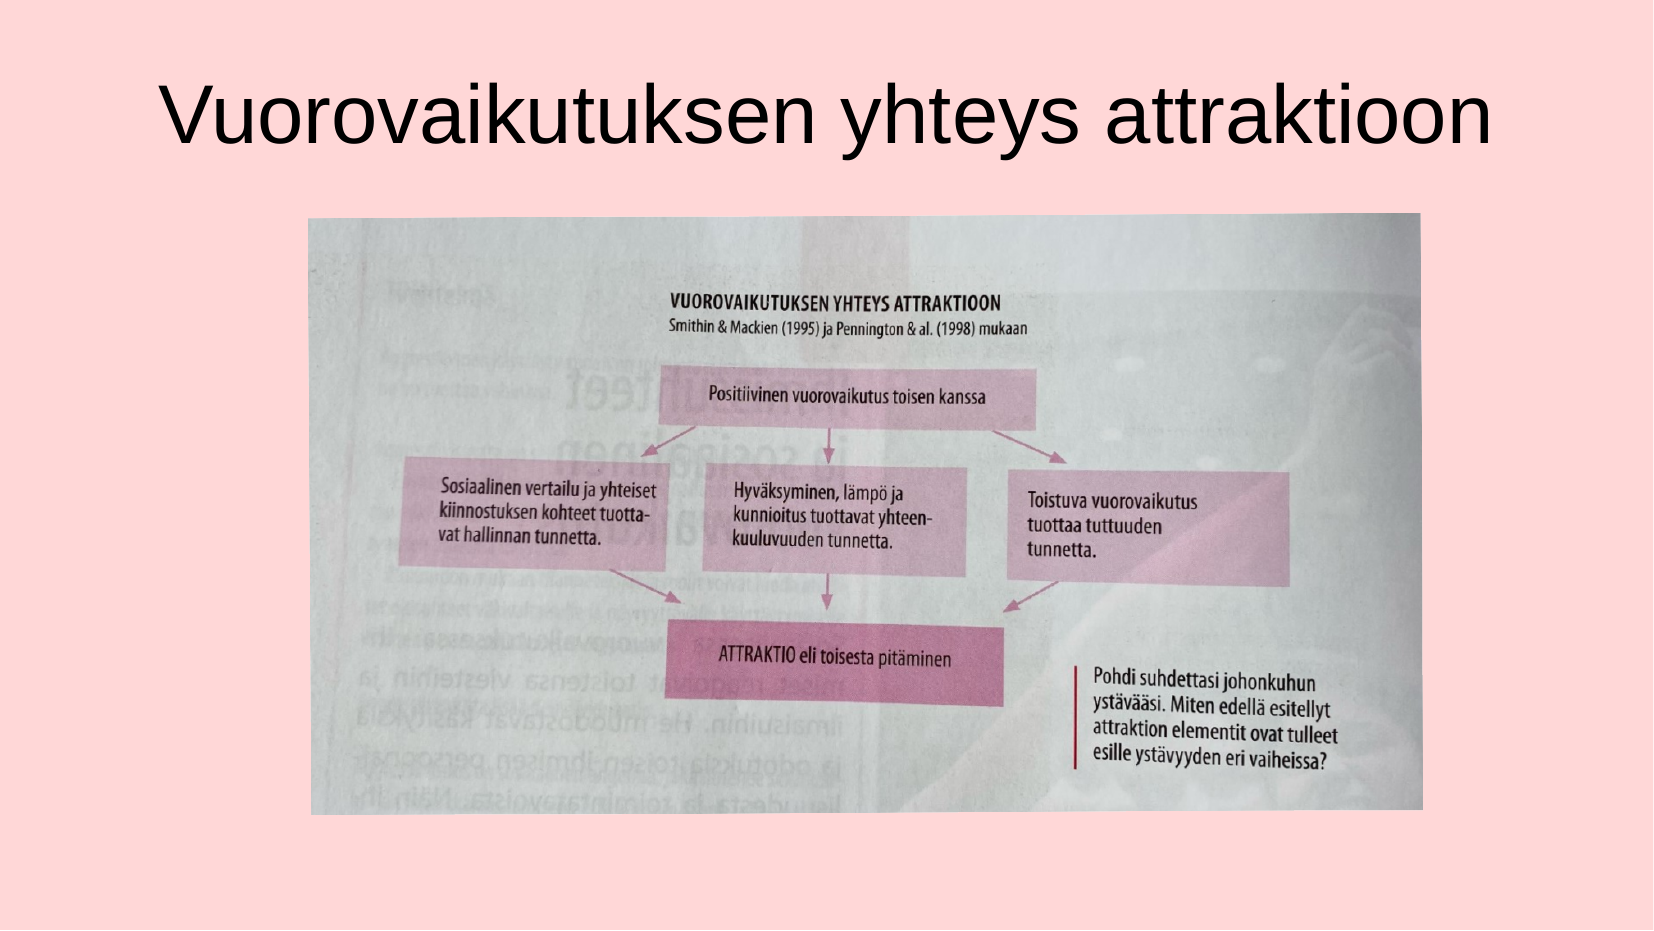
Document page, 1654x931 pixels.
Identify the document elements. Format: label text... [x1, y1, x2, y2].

title Vuorovaikutuksen yhteys attraktioon [82, 37, 1571, 193]
picture [307, 212, 1423, 815]
